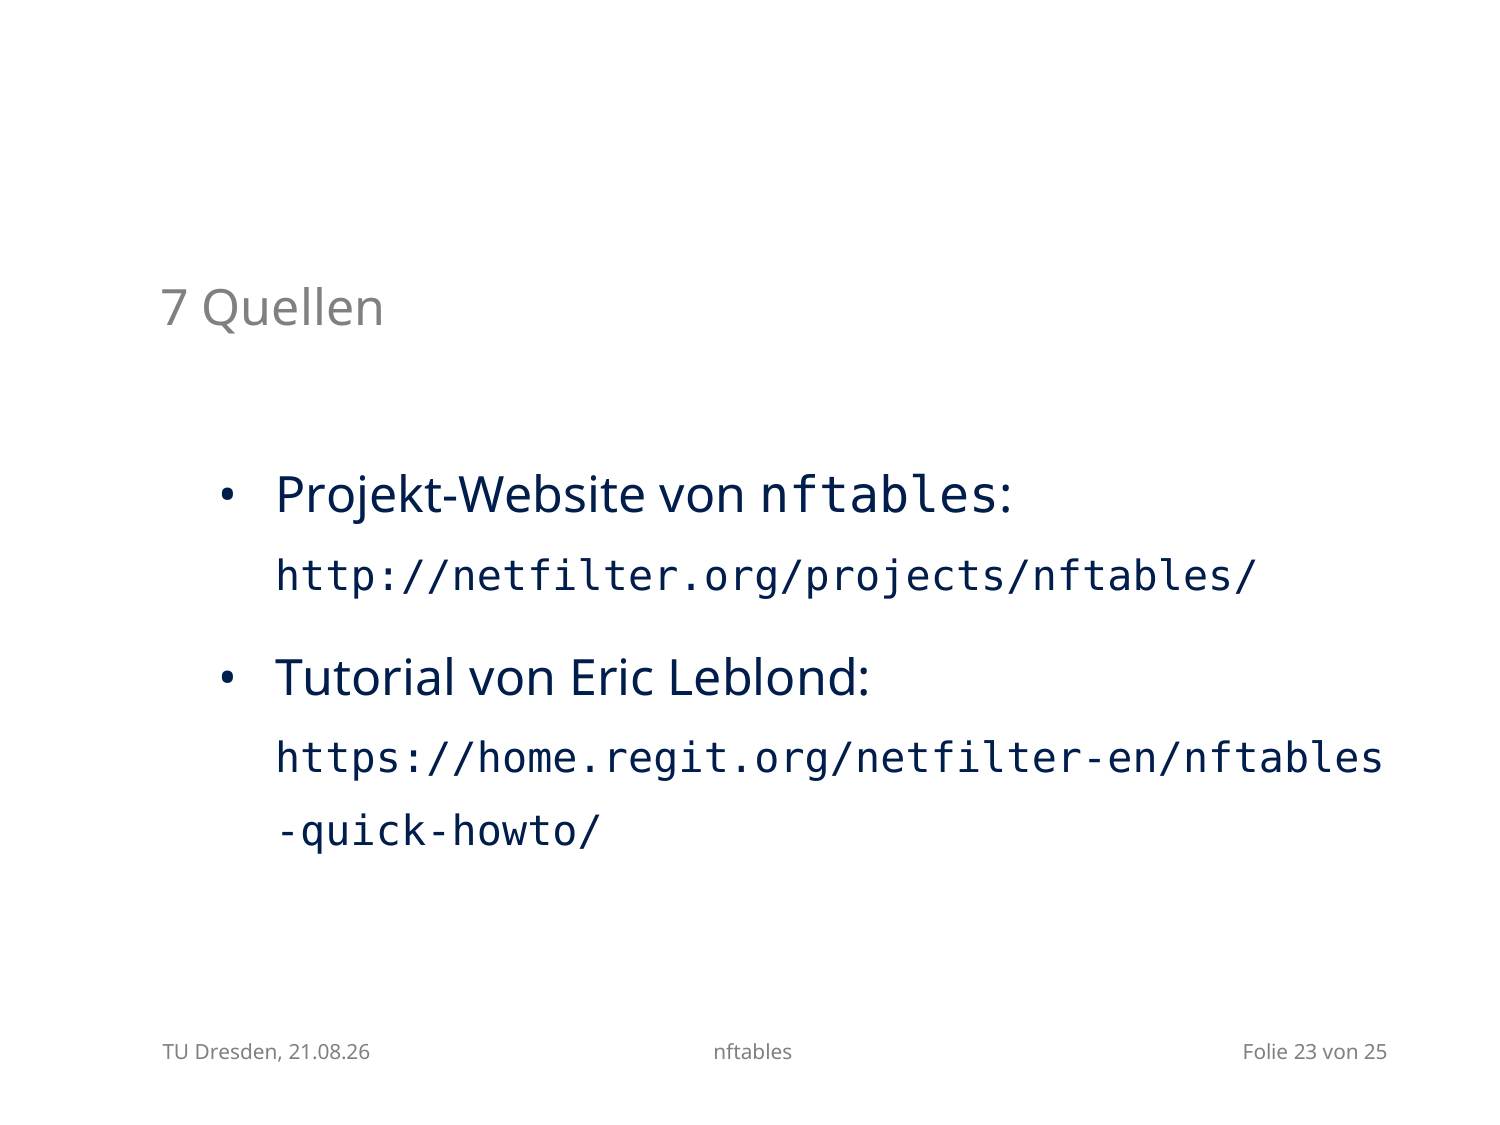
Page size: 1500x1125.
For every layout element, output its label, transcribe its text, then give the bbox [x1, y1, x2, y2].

list Projekt-Website von nftables: http://netfilter.org/projects/nftables/ Tutorial von Eric Leblond: https://home.regit.org/netfilter-en/nftables-quick-howto/ [162, 425, 1388, 1078]
title 7 Quellen [160, 238, 1392, 374]
